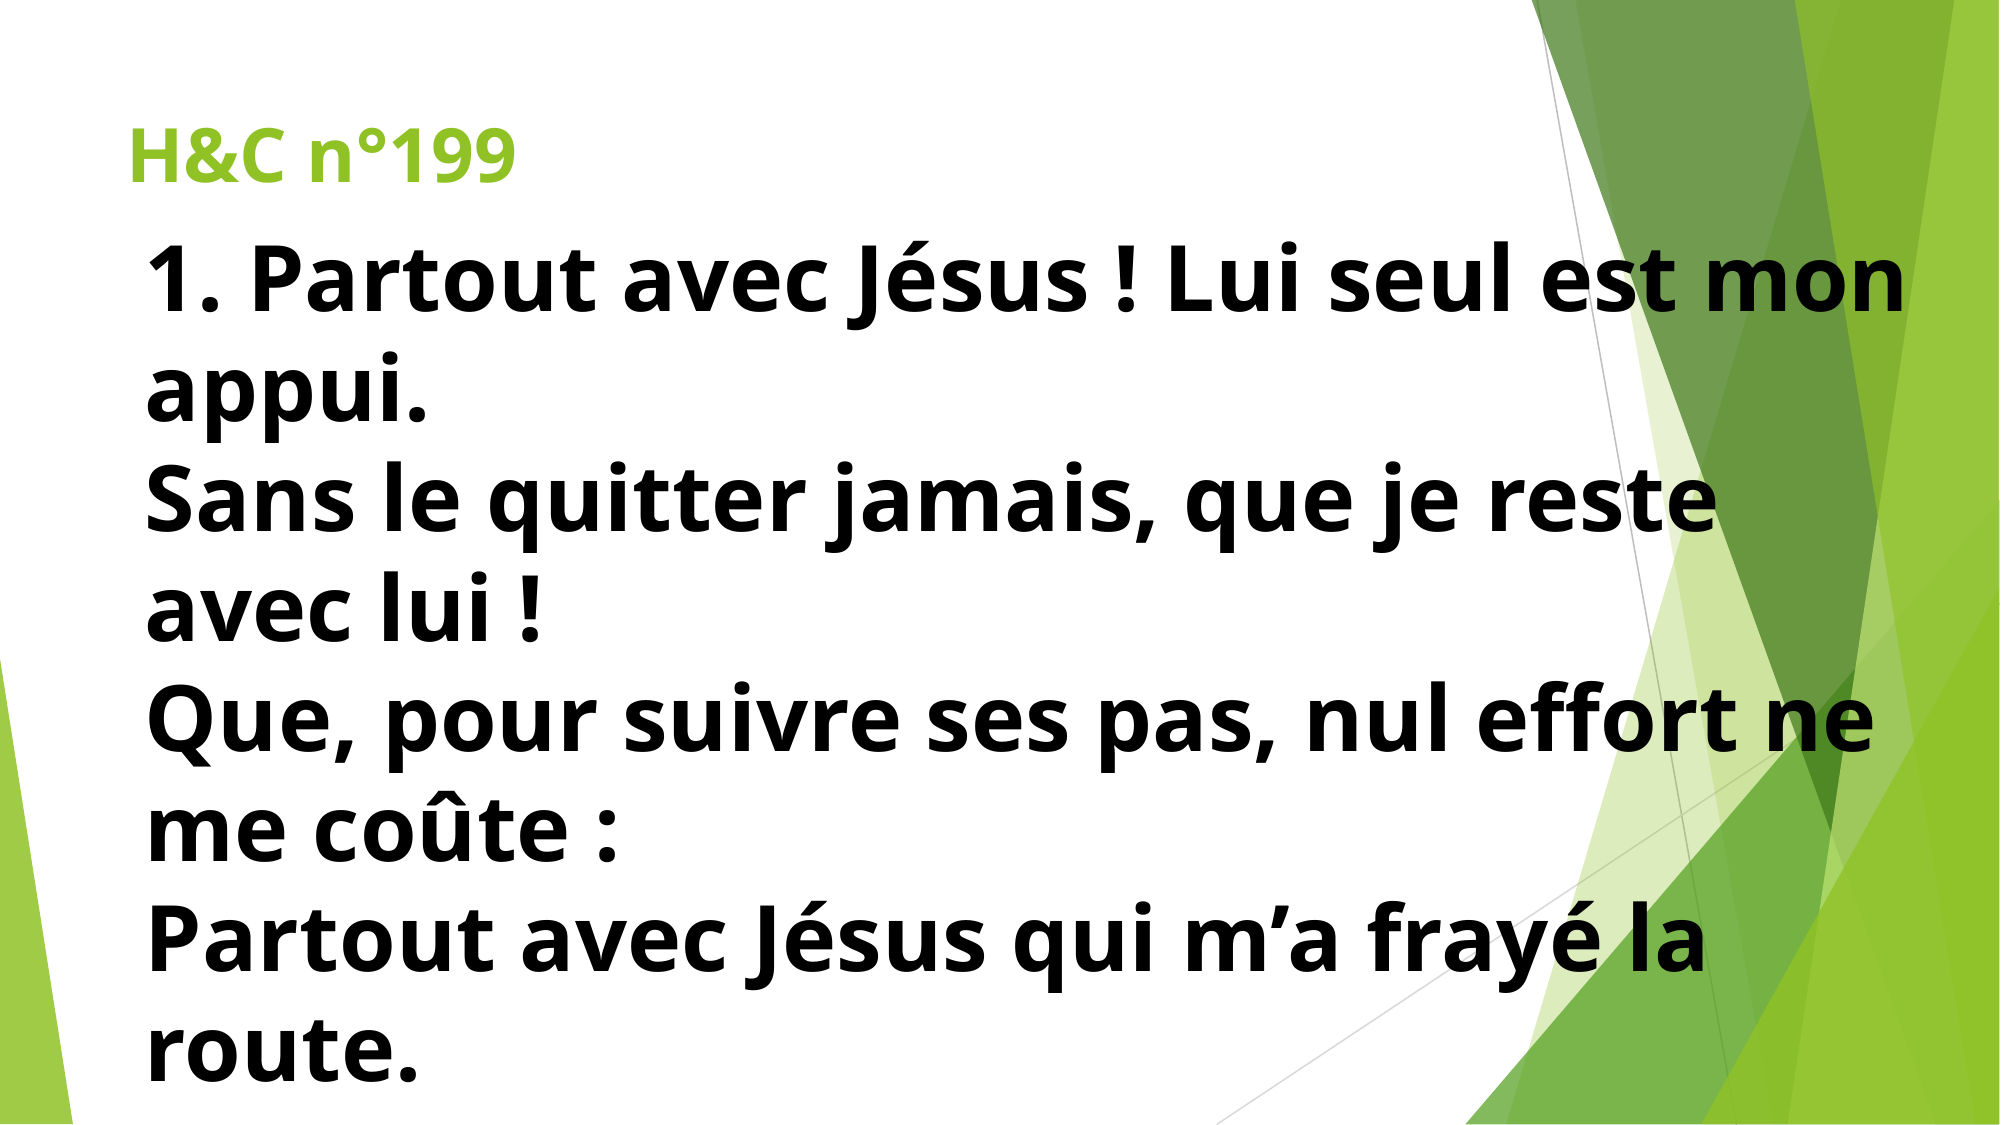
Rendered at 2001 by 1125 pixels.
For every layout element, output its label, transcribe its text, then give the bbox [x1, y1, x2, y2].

text_box H&C n°199 [111, 99, 1522, 213]
text_box 1. Partout avec Jésus ! Lui seul est mon appui. Sans le quitter jamais, que je reste avec lui ! Que, pour suivre ses pas, nul effort ne me coûte : Partout avec Jésus qui m’a frayé la route. [129, 212, 1961, 1074]
